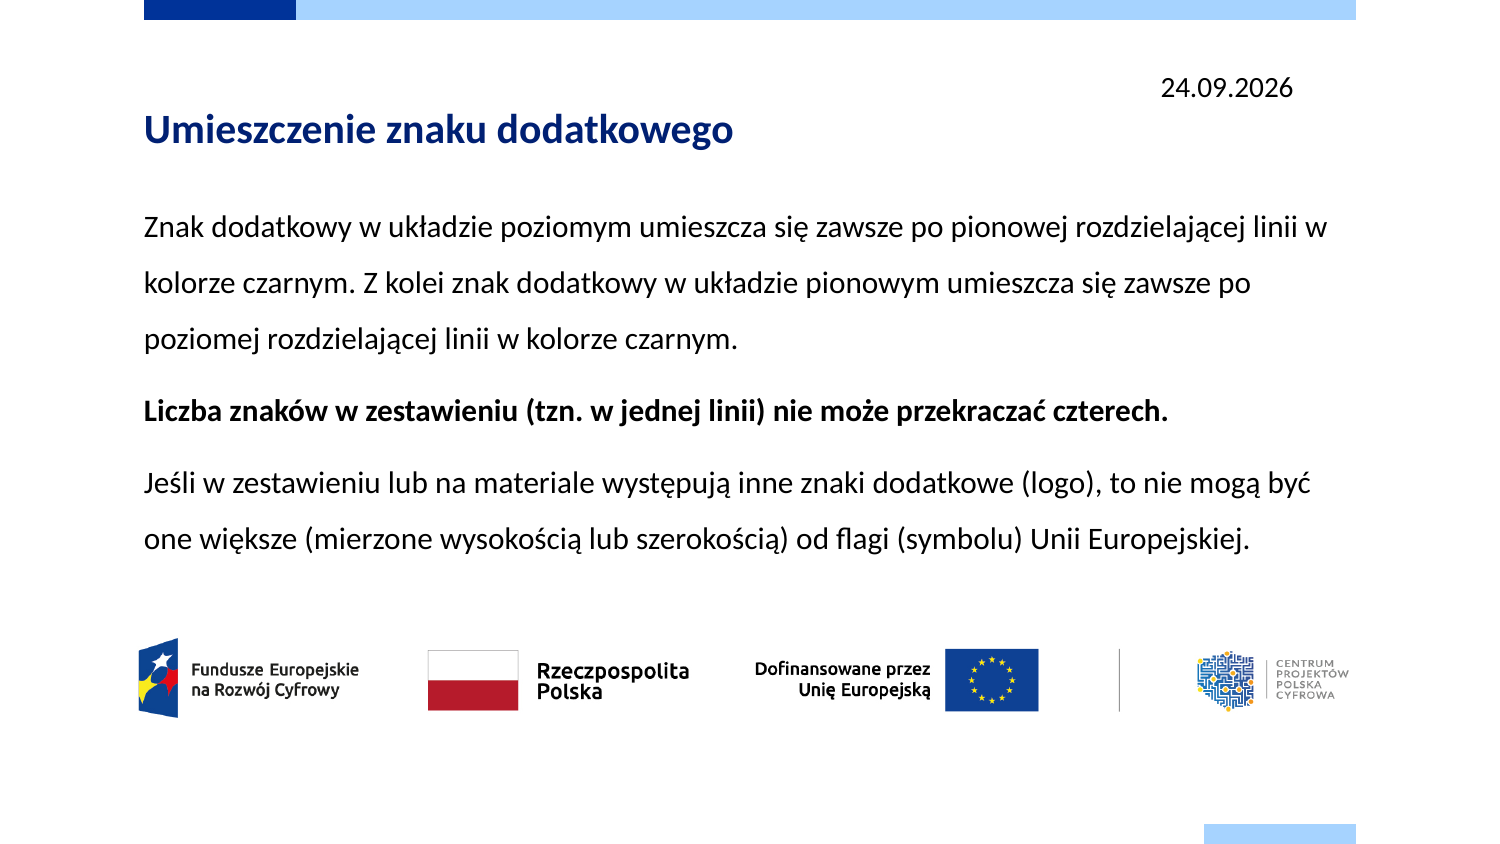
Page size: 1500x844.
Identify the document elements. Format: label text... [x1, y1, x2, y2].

picture [112, 611, 1388, 744]
title Umieszczenie znaku dodatkowego [143, 100, 1357, 173]
list Znak dodatkowy w układzie poziomym umieszcza się zawsze po pionowej rozdzielającej linii w kolorze czarnym. Z kolei znak dodatkowy w układzie pionowym umieszcza się zawsze po poziomej rozdzielającej linii w kolorze czarnym. Liczba znaków w zestawieniu (tzn. w jednej linii) nie może przekraczać czterech. Jeśli w zestawieniu lub na materiale występują inne znaki dodatkowe (logo), to nie mogą być one większe (mierzone wysokością lub szerokością) od flagi (symbolu) Unii Europejskiej. [143, 187, 1357, 602]
text_box 21.10.2024 [1145, 60, 1347, 102]
